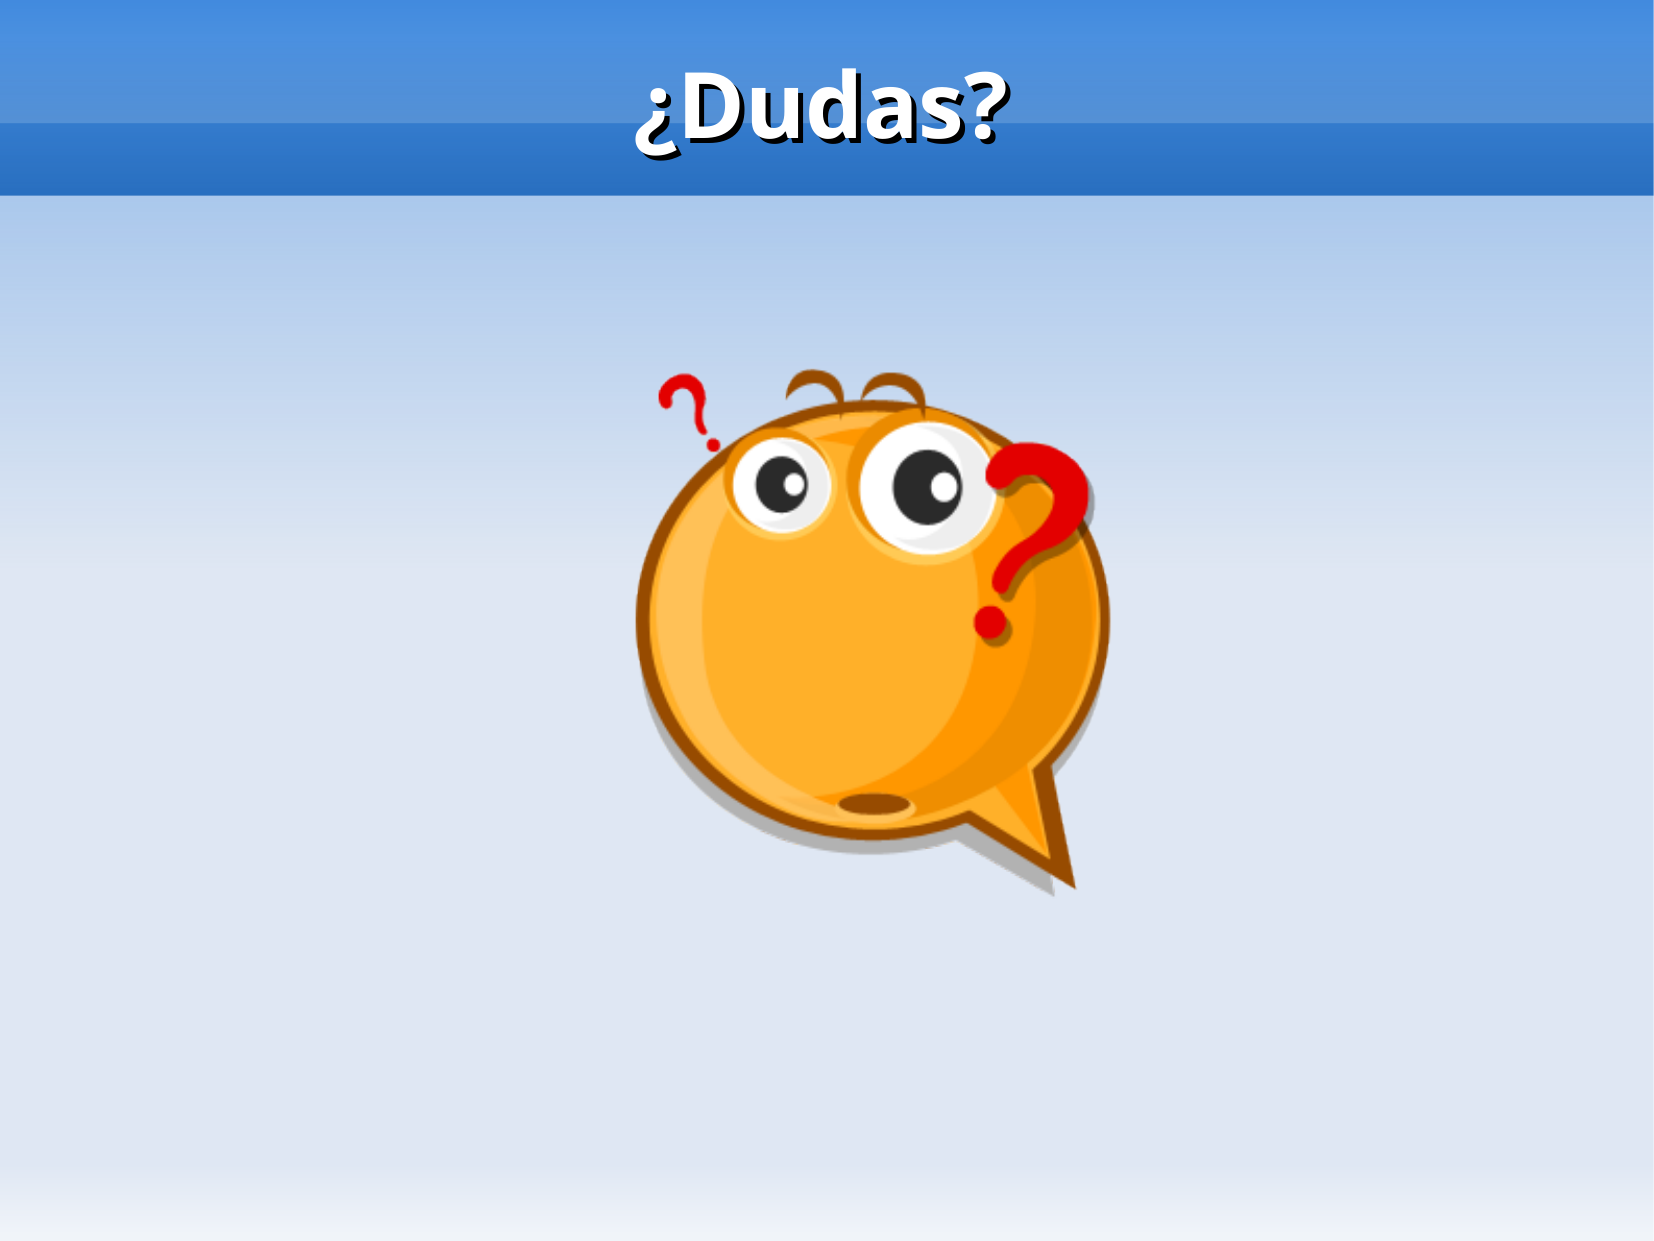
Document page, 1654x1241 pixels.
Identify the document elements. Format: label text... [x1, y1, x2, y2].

title ¿Dudas? [76, 7, 1565, 200]
picture [0, 0, 1654, 1241]
